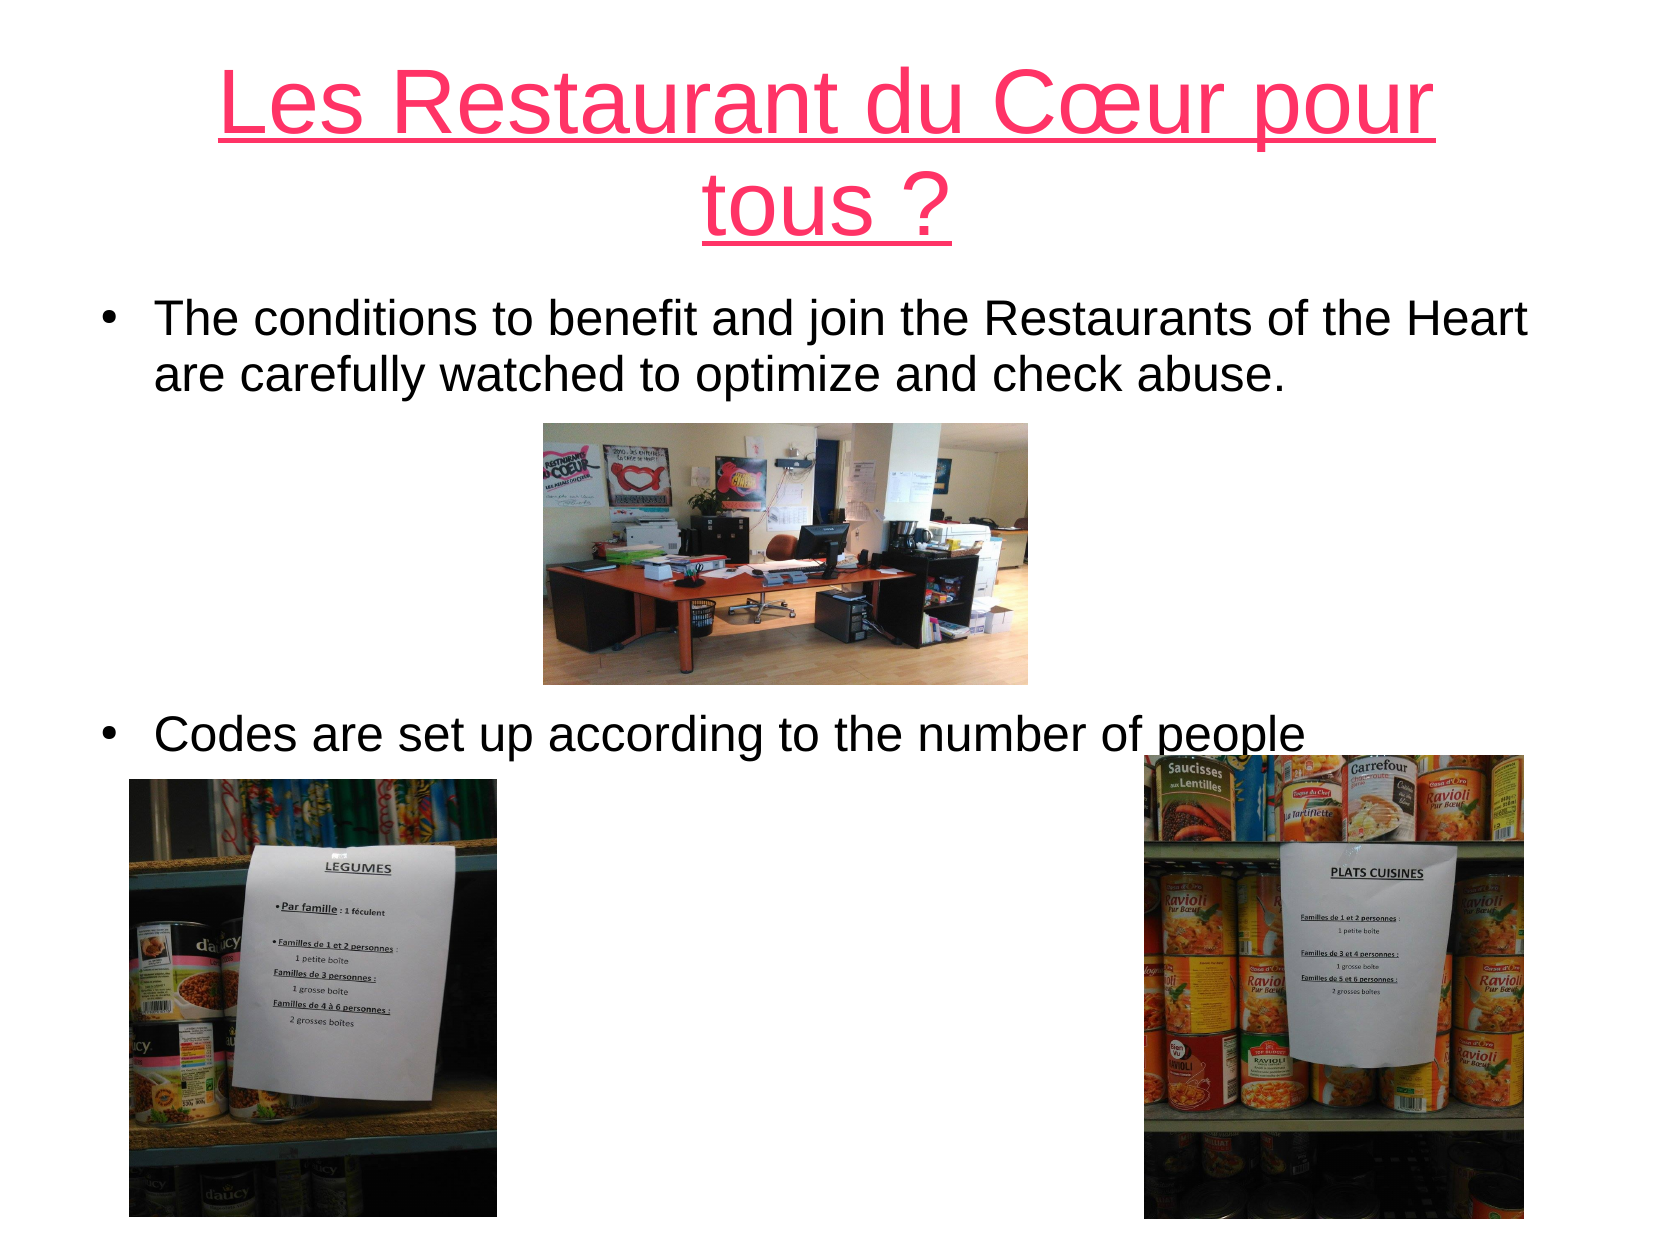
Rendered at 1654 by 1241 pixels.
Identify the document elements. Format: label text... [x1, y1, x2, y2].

title Les Restaurant du Cœur pour tous ? [82, 49, 1571, 257]
picture [1144, 755, 1524, 1219]
picture [129, 779, 497, 1217]
picture [543, 423, 1028, 686]
list The conditions to benefit and join the Restaurants of the Heart are carefully watched to optimize and check abuse. Codes are set up according to the number of people [82, 290, 1571, 1010]
